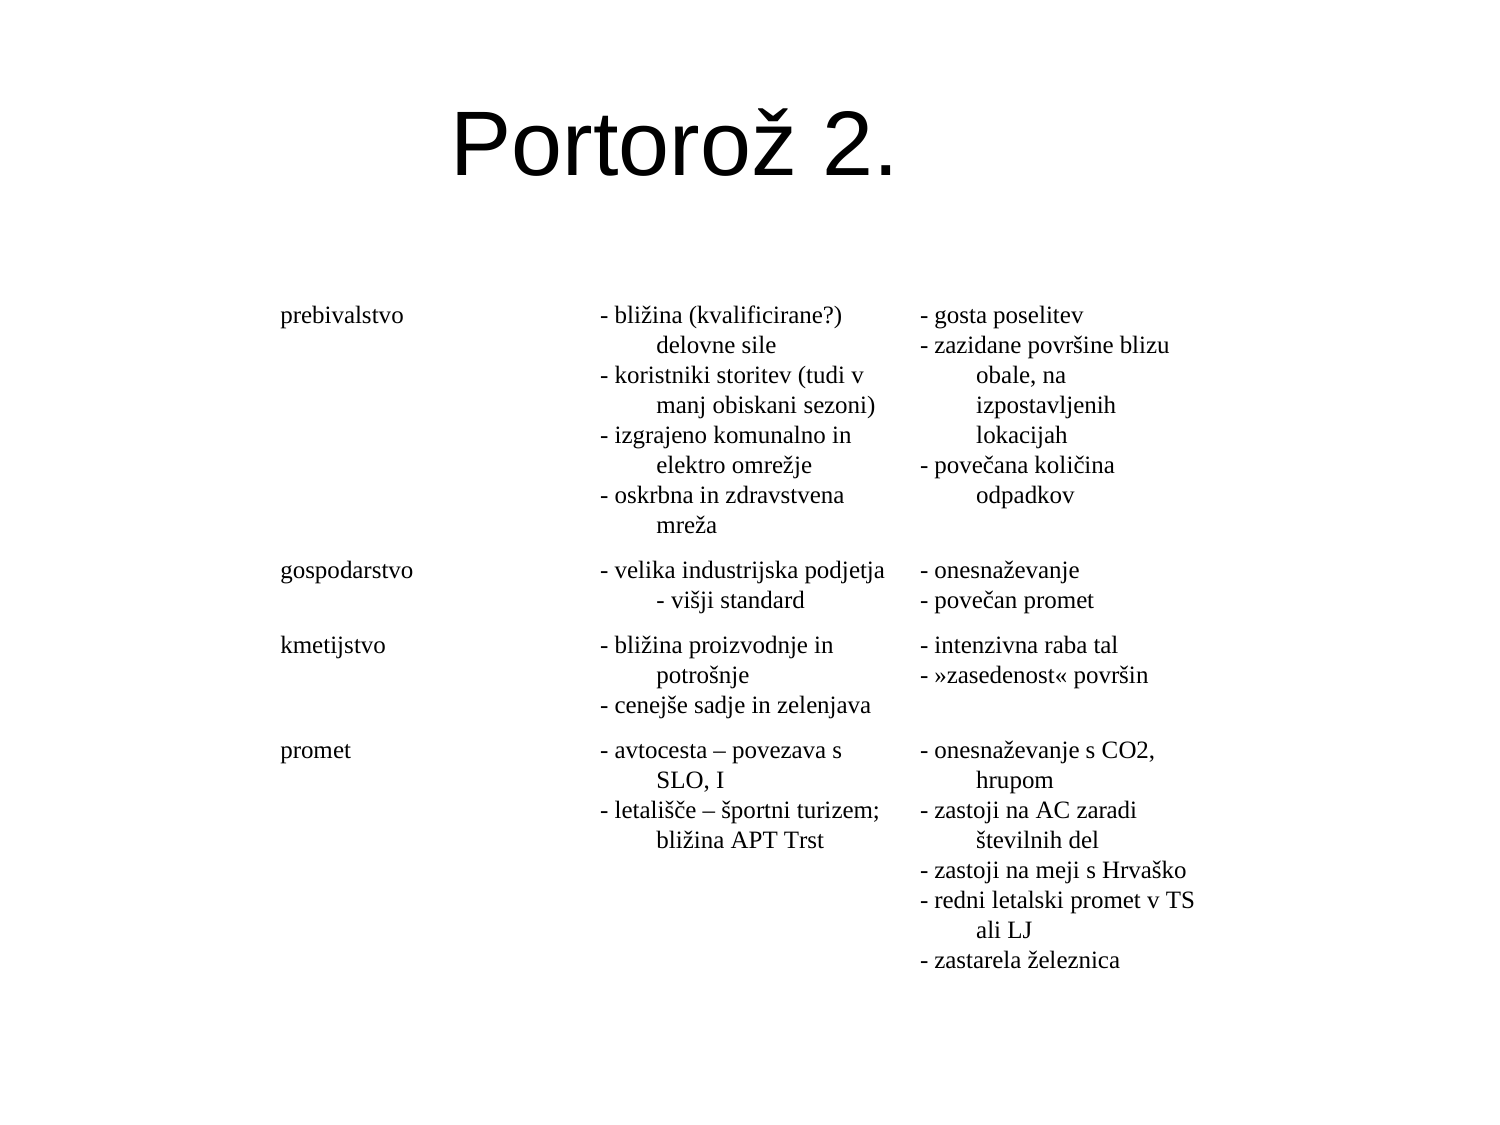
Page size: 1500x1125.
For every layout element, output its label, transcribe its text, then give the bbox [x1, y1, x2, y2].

title Portorož 2. [0, 45, 1351, 233]
table_cell - bližina proizvodnje in potrošnje - cenejše sadje in zelenjava [585, 621, 905, 726]
table_cell promet [266, 726, 585, 981]
table_cell - velika industrijska podjetja - višji standard [585, 546, 905, 621]
table_header - gosta poselitev - zazidane površine blizu obale, na izpostavljenih lokacijah - povečana količina odpadkov [905, 291, 1225, 546]
table_cell gospodarstvo [266, 546, 585, 621]
table_header - bližina (kvalificirane?) delovne sile - koristniki storitev (tudi v manj obiskani sezoni) - izgrajeno komunalno in elektro omrežje - oskrbna in zdravstvena mreža [585, 291, 905, 546]
table_header prebivalstvo [266, 291, 585, 546]
table_cell - onesnaževanje s CO2, hrupom - zastoji na AC zaradi številnih del - zastoji na meji s Hrvaško - redni letalski promet v TS ali LJ - zastarela železnica [905, 726, 1225, 981]
table_cell - avtocesta – povezava s SLO, I - letališče – športni turizem; bližina APT Trst [585, 726, 905, 981]
table_cell - onesnaževanje - povečan promet [905, 546, 1225, 621]
table_cell - intenzivna raba tal - »zasedenost« površin [905, 621, 1225, 726]
table_cell kmetijstvo [266, 621, 585, 726]
